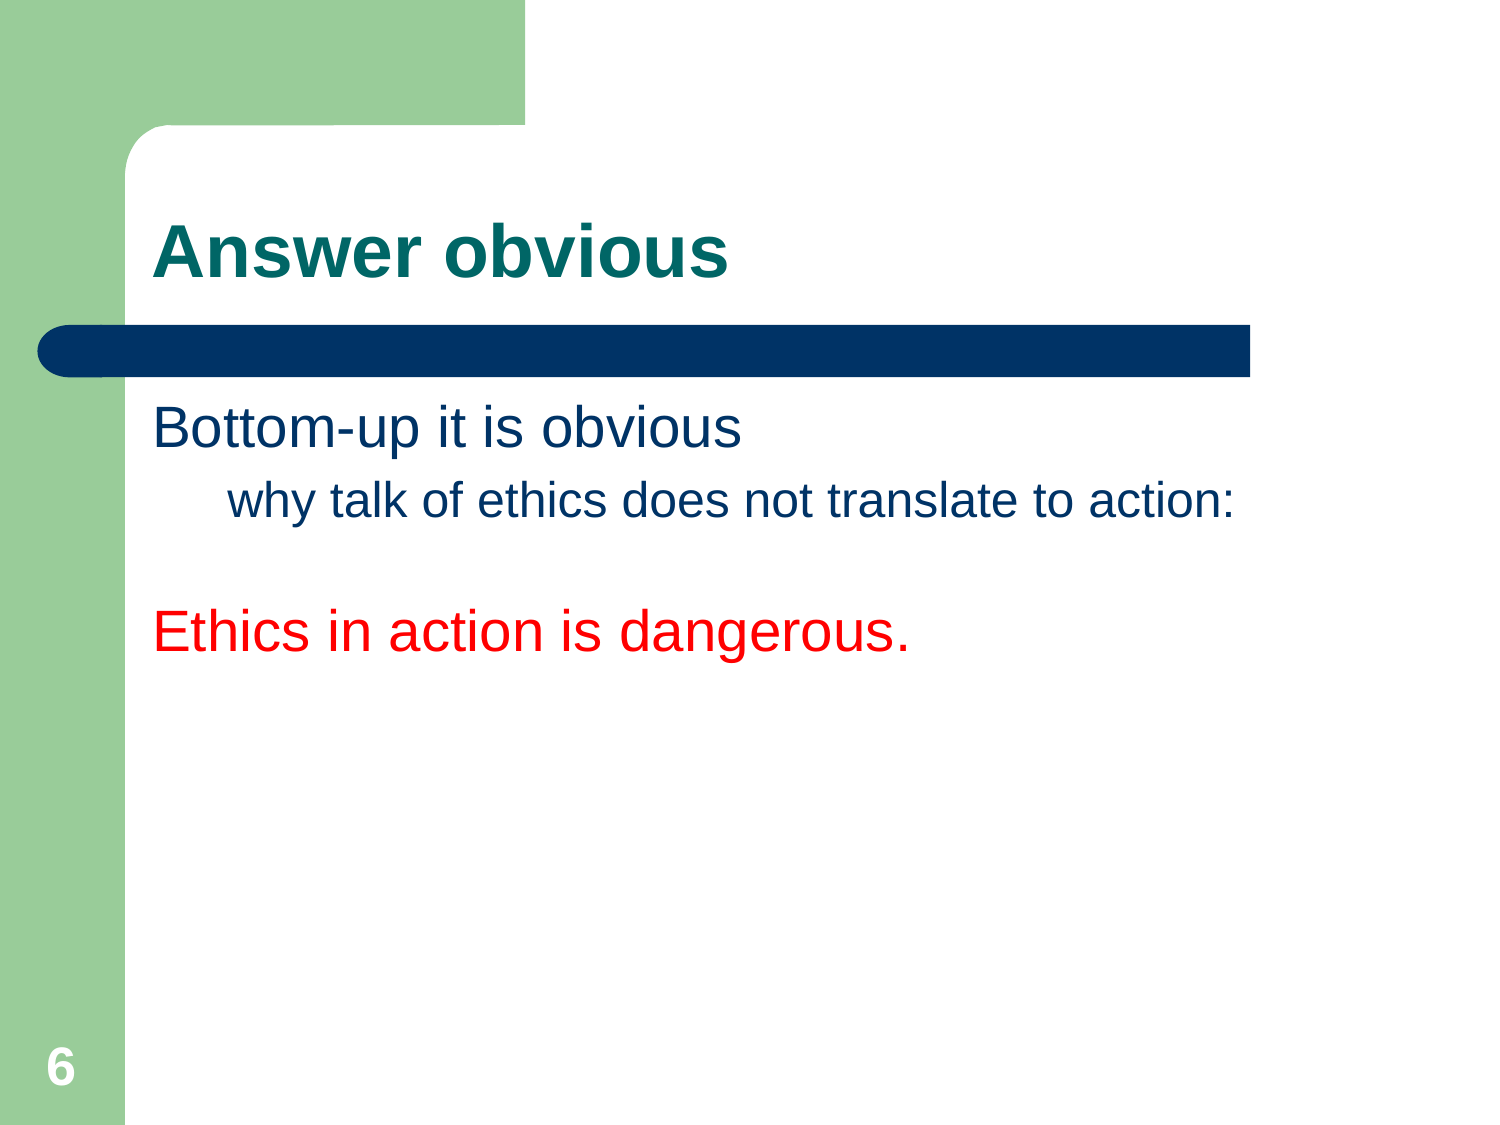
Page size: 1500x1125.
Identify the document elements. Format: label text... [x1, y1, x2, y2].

title Answer obvious [136, 136, 1414, 301]
list Bottom-up it is obvious why talk of ethics does not translate to action: Ethics in action is dangerous. [137, 387, 1400, 999]
